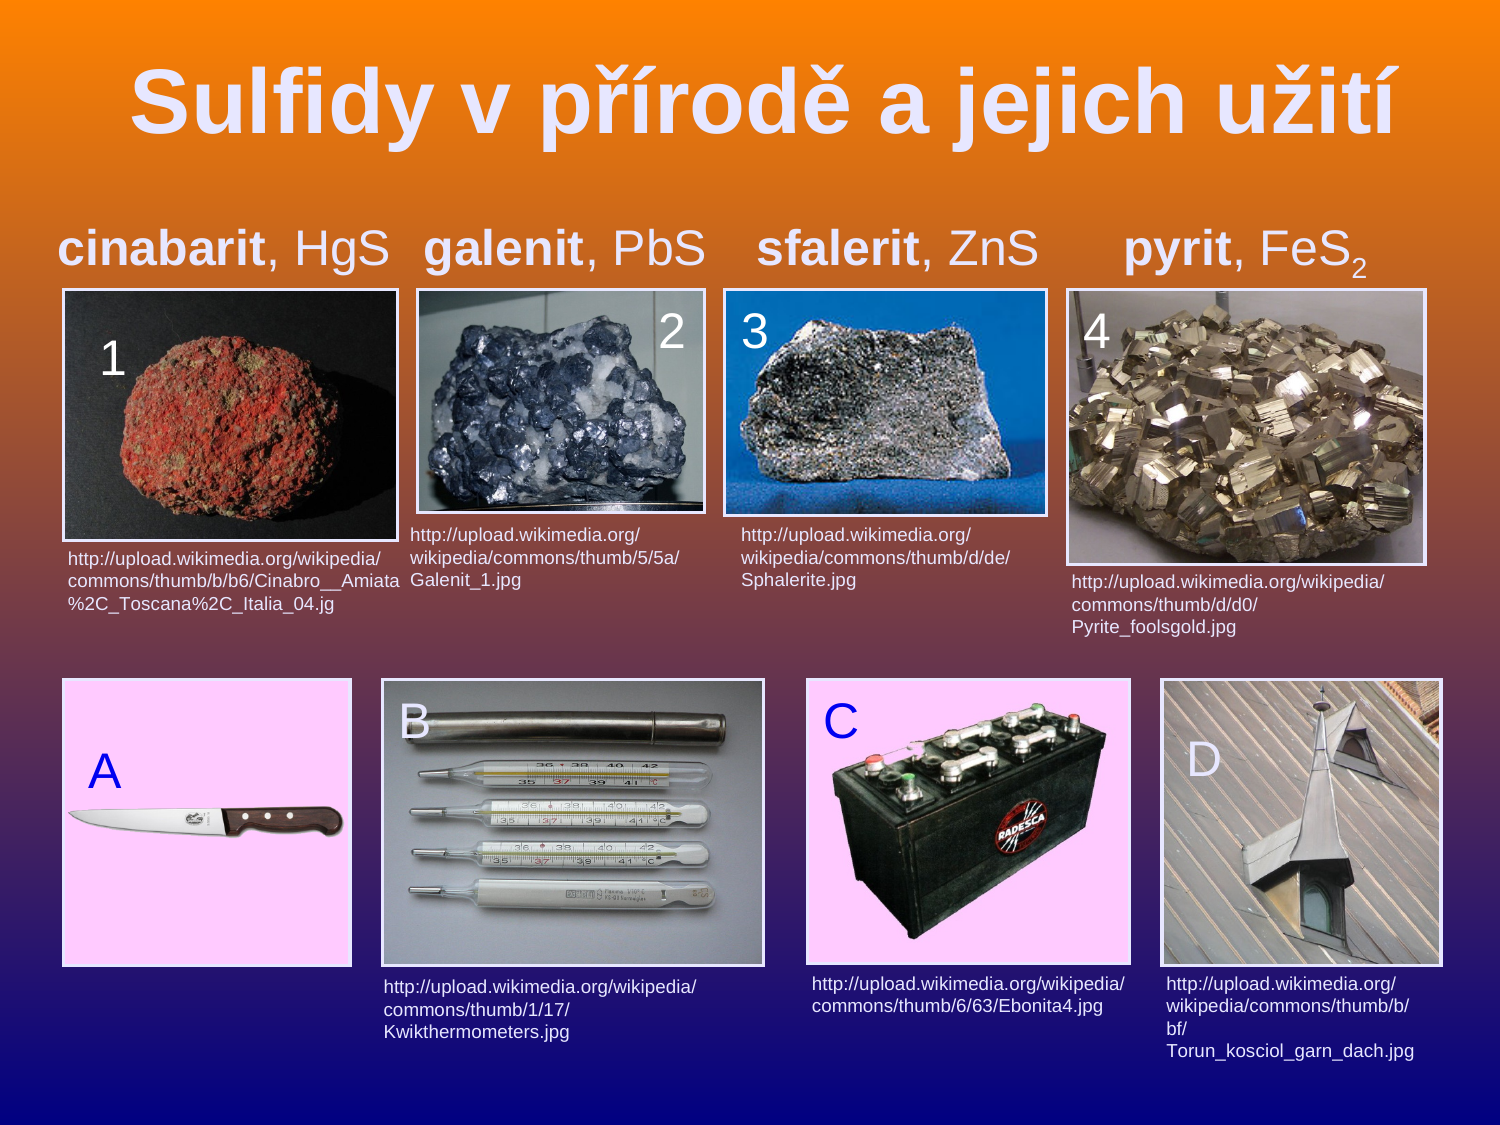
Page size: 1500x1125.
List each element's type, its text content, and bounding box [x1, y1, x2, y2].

picture [64, 680, 349, 965]
text_box A [73, 730, 136, 807]
text_box cinabarit, HgS [42, 207, 407, 284]
text_box 3 [726, 290, 789, 367]
text_box http://upload.wikimedia.org/wikipedia/commons/thumb/b/b6/Cinabro__Amiata%2C_Toscana%2C_Italia_04.jg [53, 538, 420, 622]
text_box pyrit, FeS2 [1094, 207, 1383, 292]
text_box sfalerit, ZnS [727, 207, 1056, 284]
title Sulfidy v přírodě a jejich užití [76, 30, 1427, 173]
text_box http://upload.wikimedia.org/wikipedia/commons/thumb/d/d0/Pyrite_foolsgold.jpg [1056, 562, 1427, 646]
text_box http://upload.wikimedia.org/wikipedia/commons/thumb/d/de/Sphalerite.jpg [726, 515, 1046, 599]
picture [809, 680, 1129, 962]
text_box 2 [643, 290, 695, 367]
text_box 1 [85, 317, 136, 394]
text_box B [383, 680, 447, 757]
text_box 4 [1069, 290, 1132, 367]
text_box [419, 290, 703, 511]
picture [383, 680, 762, 965]
text_box [726, 290, 1046, 515]
text_box D [1171, 719, 1235, 795]
text_box http://upload.wikimedia.org/wikipedia/commons/thumb/5/5a/Galenit_1.jpg [395, 515, 724, 599]
text_box C [809, 680, 872, 757]
text_box http://upload.wikimedia.org/wikipedia/commons/thumb/6/63/Ebonita4.jpg [797, 964, 1151, 1025]
text_box http://upload.wikimedia.org/wikipedia/commons/thumb/1/17/Kwikthermometers.jpg [368, 967, 762, 1051]
picture [1163, 680, 1440, 964]
text_box http://upload.wikimedia.org/wikipedia/commons/thumb/b/bf/Torun_kosciol_garn_dach.jpg [1151, 964, 1447, 1070]
text_box [1069, 290, 1424, 562]
text_box [64, 290, 396, 538]
text_box galenit, PbS [408, 207, 723, 284]
